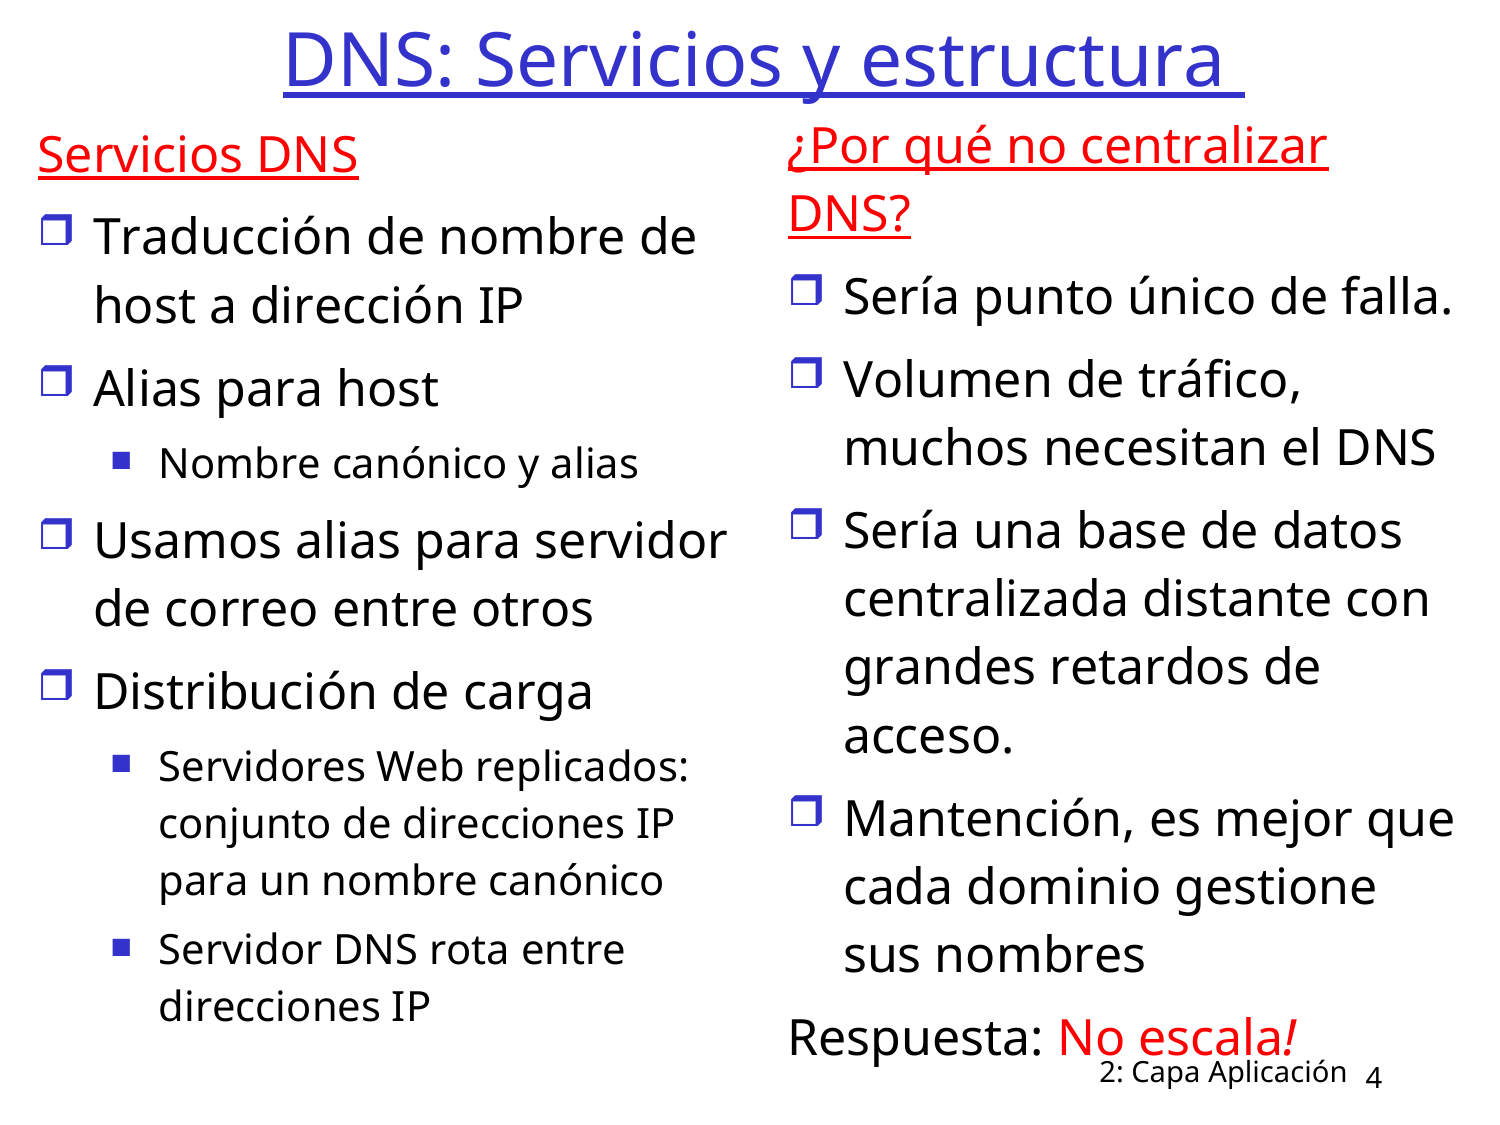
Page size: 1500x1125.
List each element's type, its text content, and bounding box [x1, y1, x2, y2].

list Servicios DNS Traducción de nombre de host a dirección IP Alias para host Nombre canónico y alias Usamos alias para servidor de correo entre otros Distribución de carga Servidores Web replicados: conjunto de direcciones IP para un nombre canónico Servidor DNS rota entre direcciones IP [37, 118, 751, 1115]
list ¿Por qué no centralizar DNS? Sería punto único de falla. Volumen de tráfico, muchos necesitan el DNS Sería una base de datos centralizada distante con grandes retardos de acceso. Mantención, es mejor que cada dominio gestione sus nombres Respuesta: No escala! [787, 110, 1463, 1061]
title DNS: Servicios y estructura [282, 3, 1426, 113]
